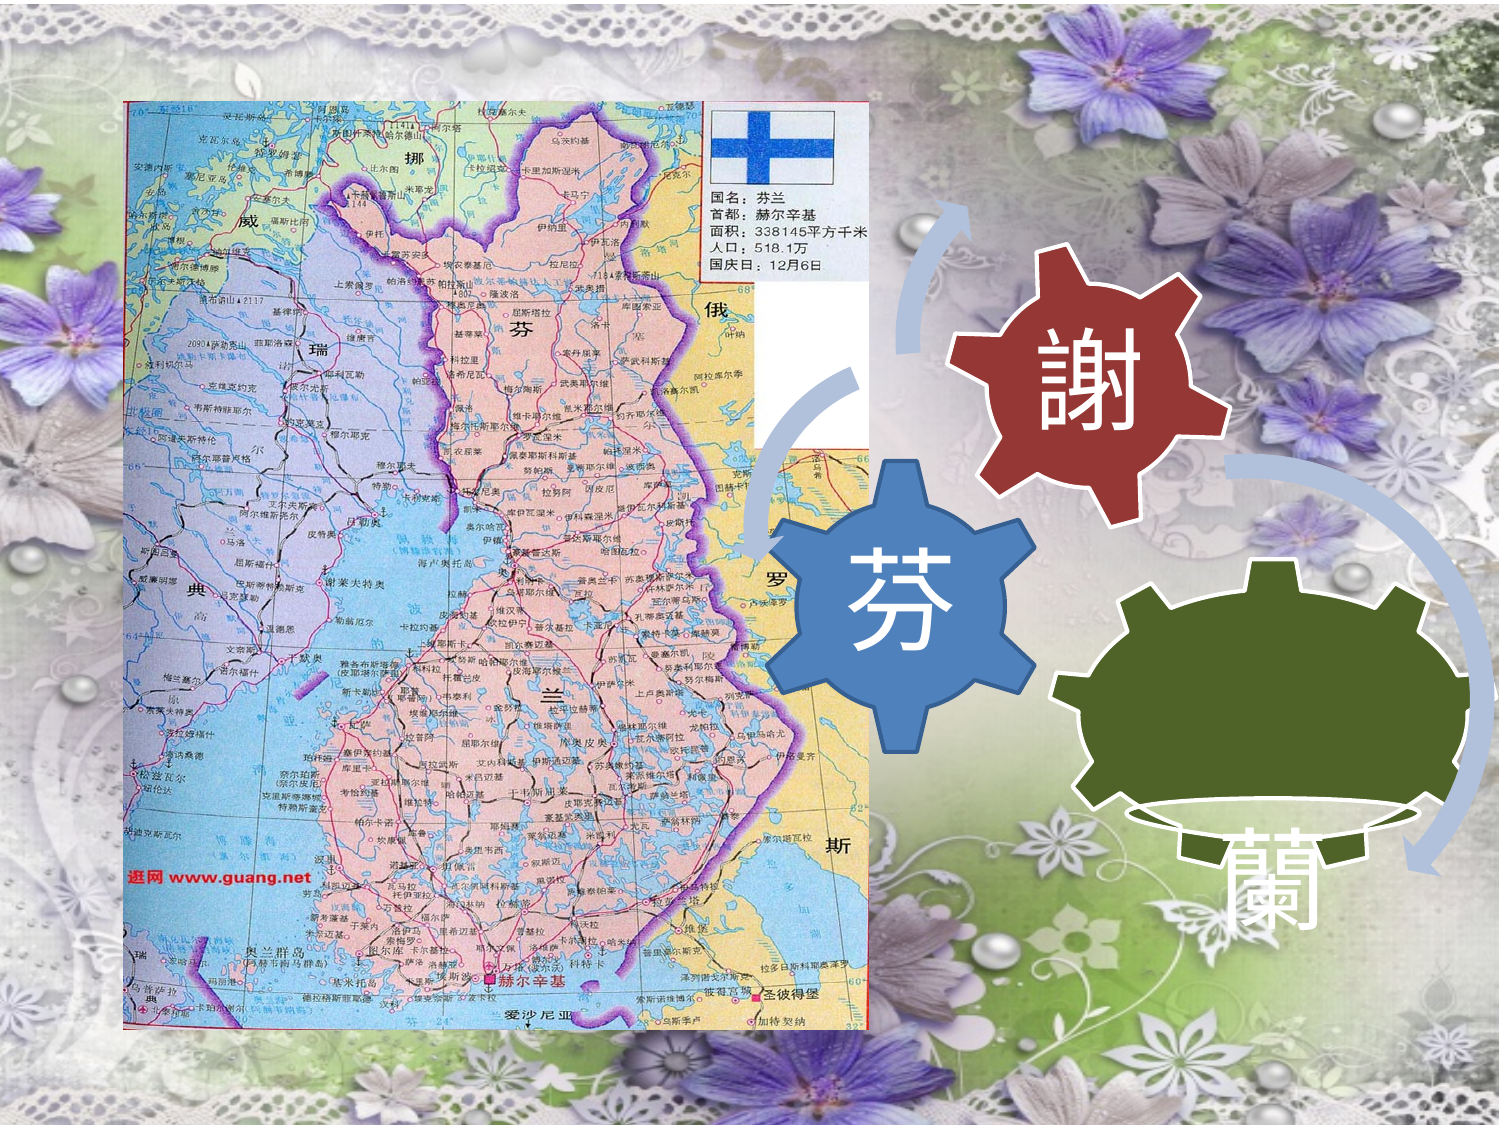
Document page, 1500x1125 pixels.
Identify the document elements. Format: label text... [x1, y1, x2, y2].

text_box [1223, 453, 1495, 877]
text_box 芬 [766, 461, 1035, 752]
text_box [895, 199, 972, 355]
picture [0, 4, 1499, 1125]
text_box [728, 366, 860, 562]
text_box 蘭 [1049, 559, 1469, 868]
text_box 謝 [947, 244, 1231, 528]
